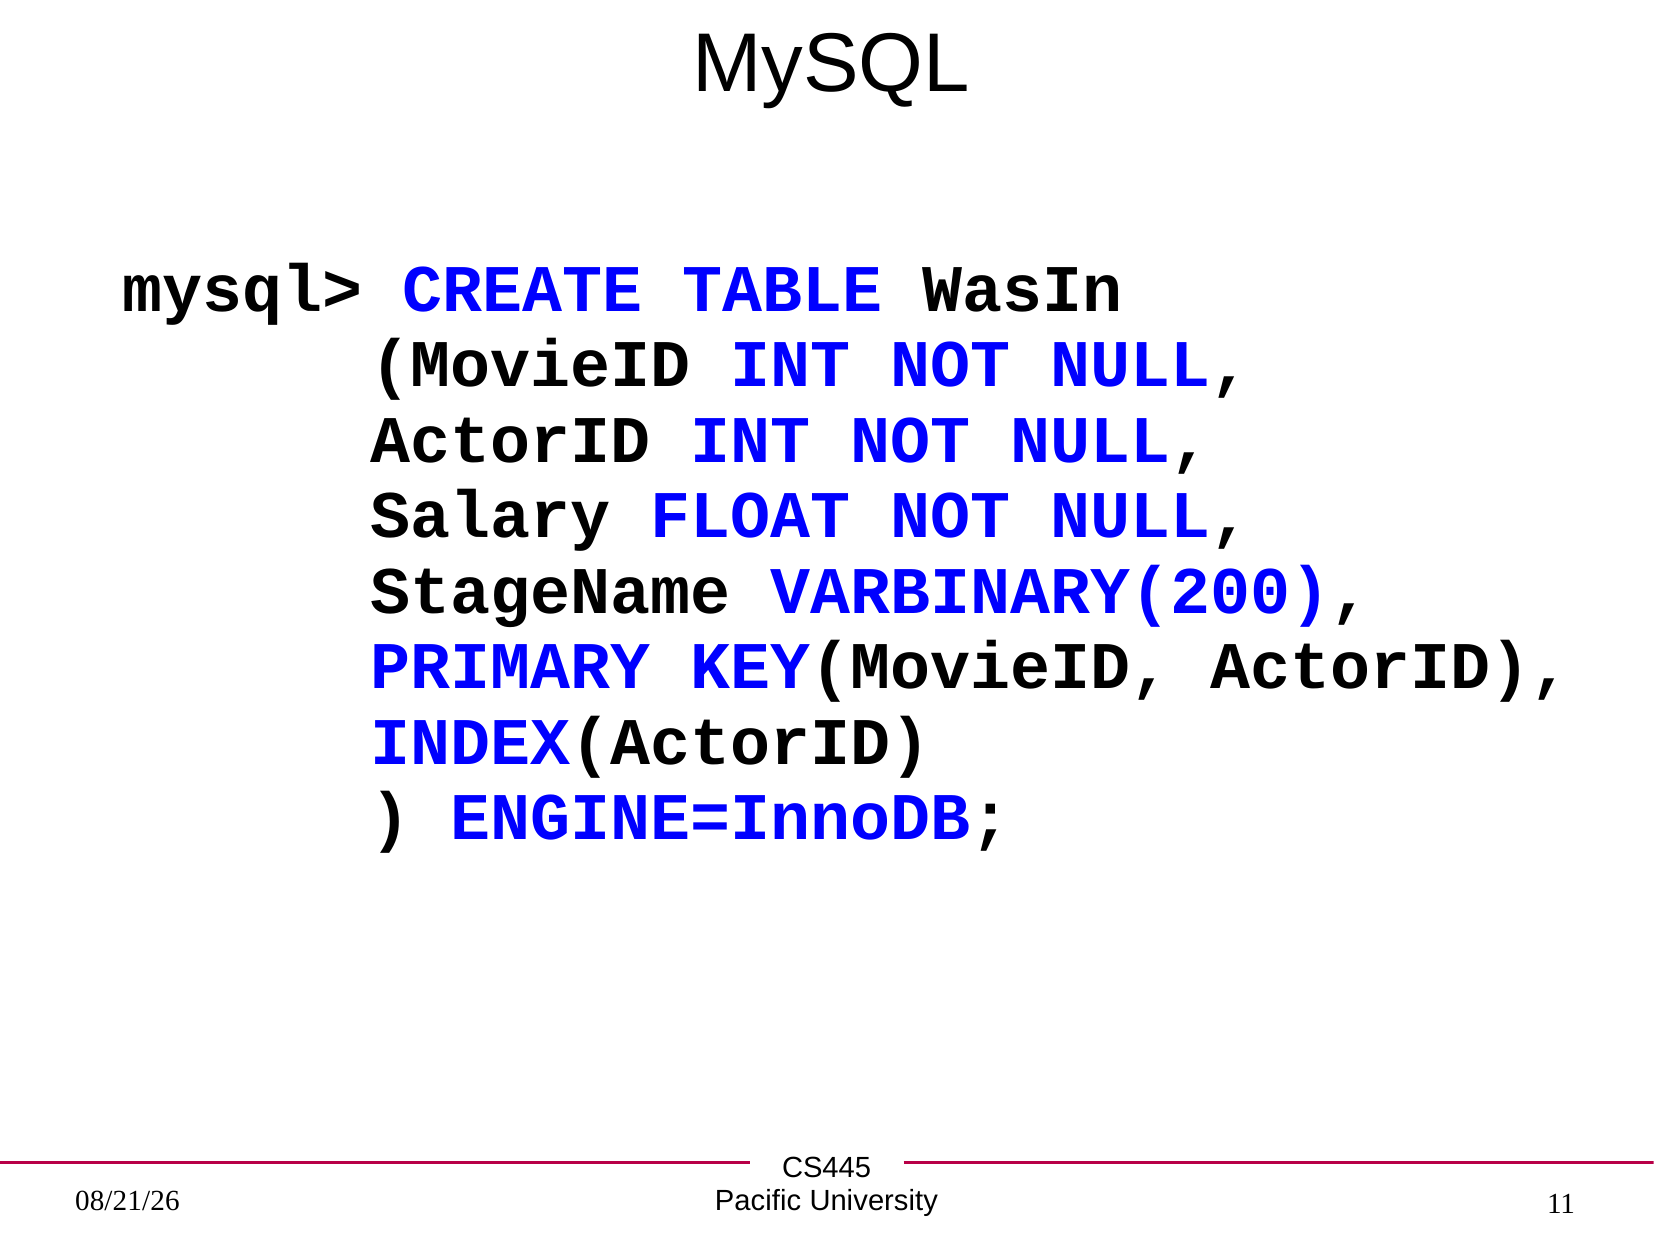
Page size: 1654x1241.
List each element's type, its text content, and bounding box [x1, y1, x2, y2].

title MySQL [86, 15, 1576, 109]
list mysql> CREATE TABLE WasIn (MovieID INT NOT NULL, ActorID INT NOT NULL, Salary FLOAT NOT NULL, StageName VARBINARY(200), PRIMARY KEY(MovieID, ActorID), INDEX(ActorID) ) ENGINE=InnoDB; [0, 112, 1654, 1127]
